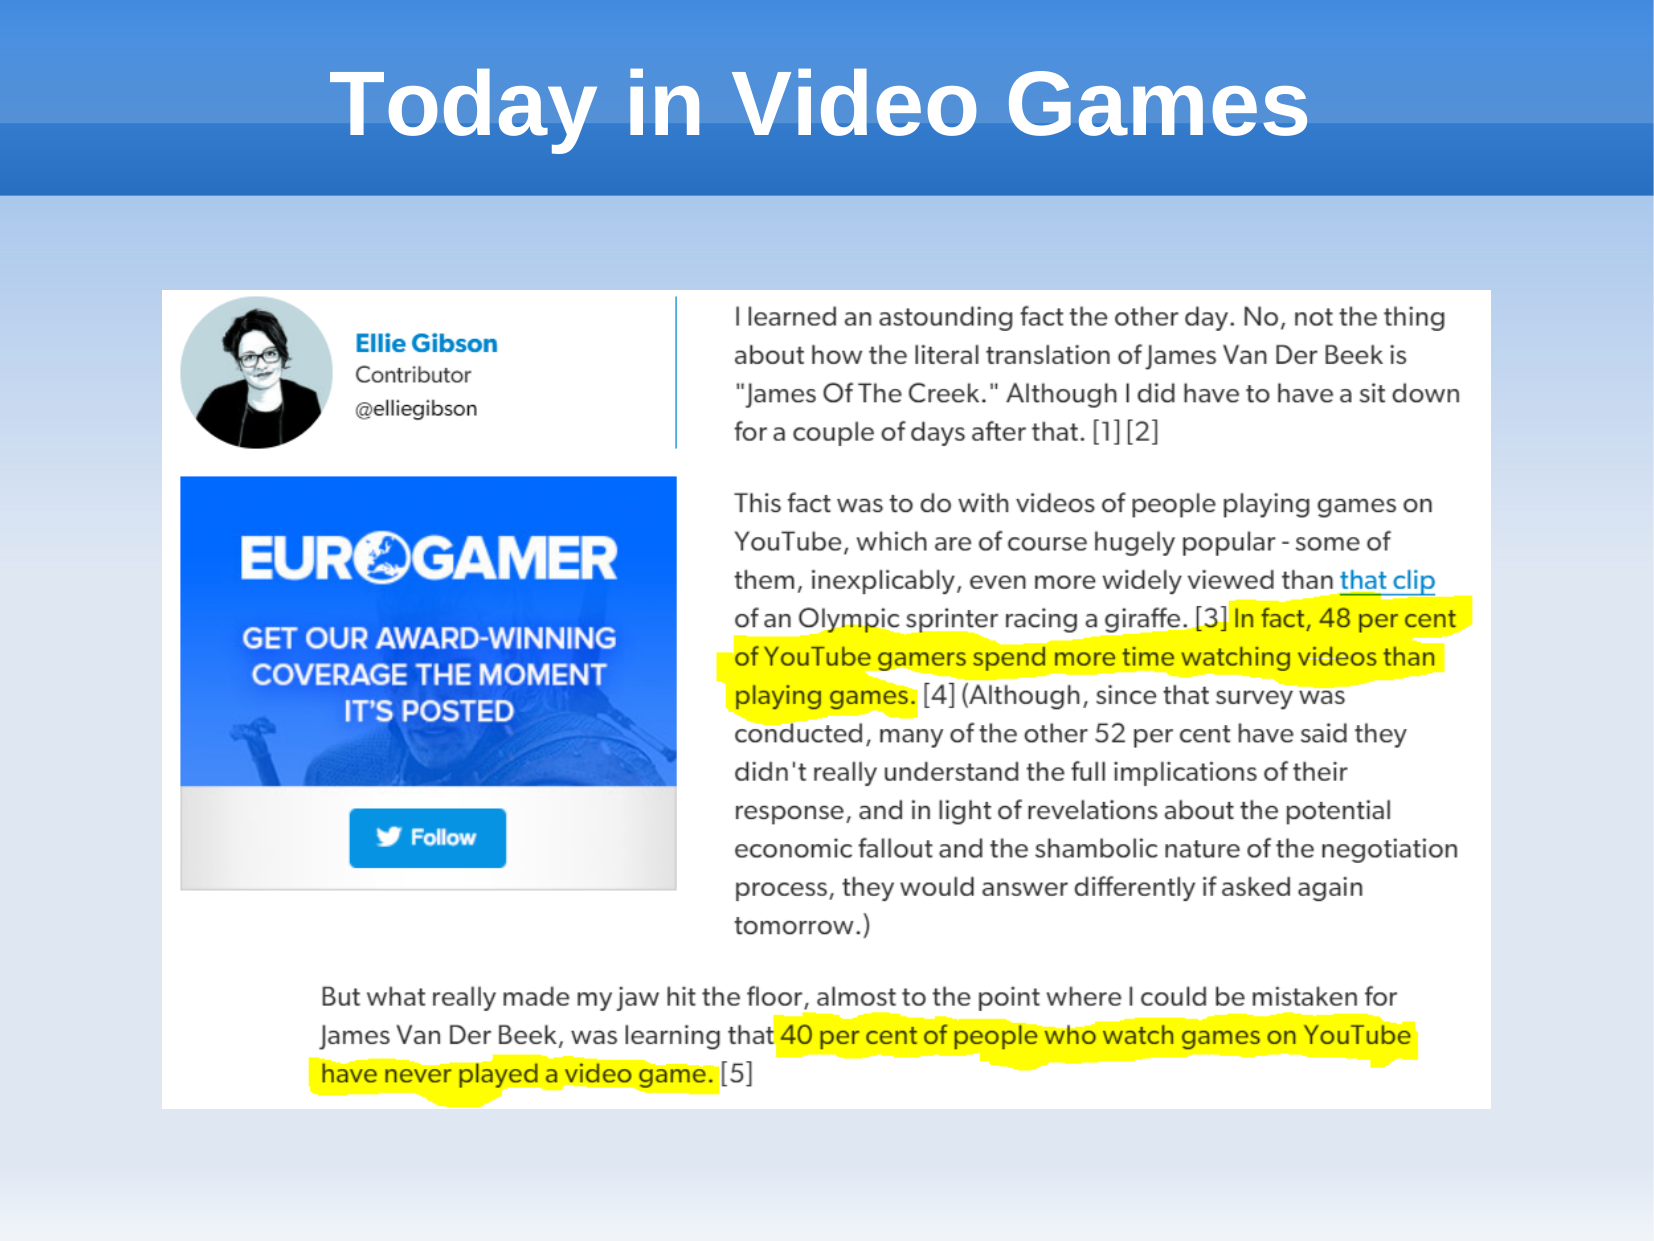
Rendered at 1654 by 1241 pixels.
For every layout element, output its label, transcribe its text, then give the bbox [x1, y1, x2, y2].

picture [0, 0, 1654, 1241]
title Today in Video Games [76, 0, 1565, 208]
